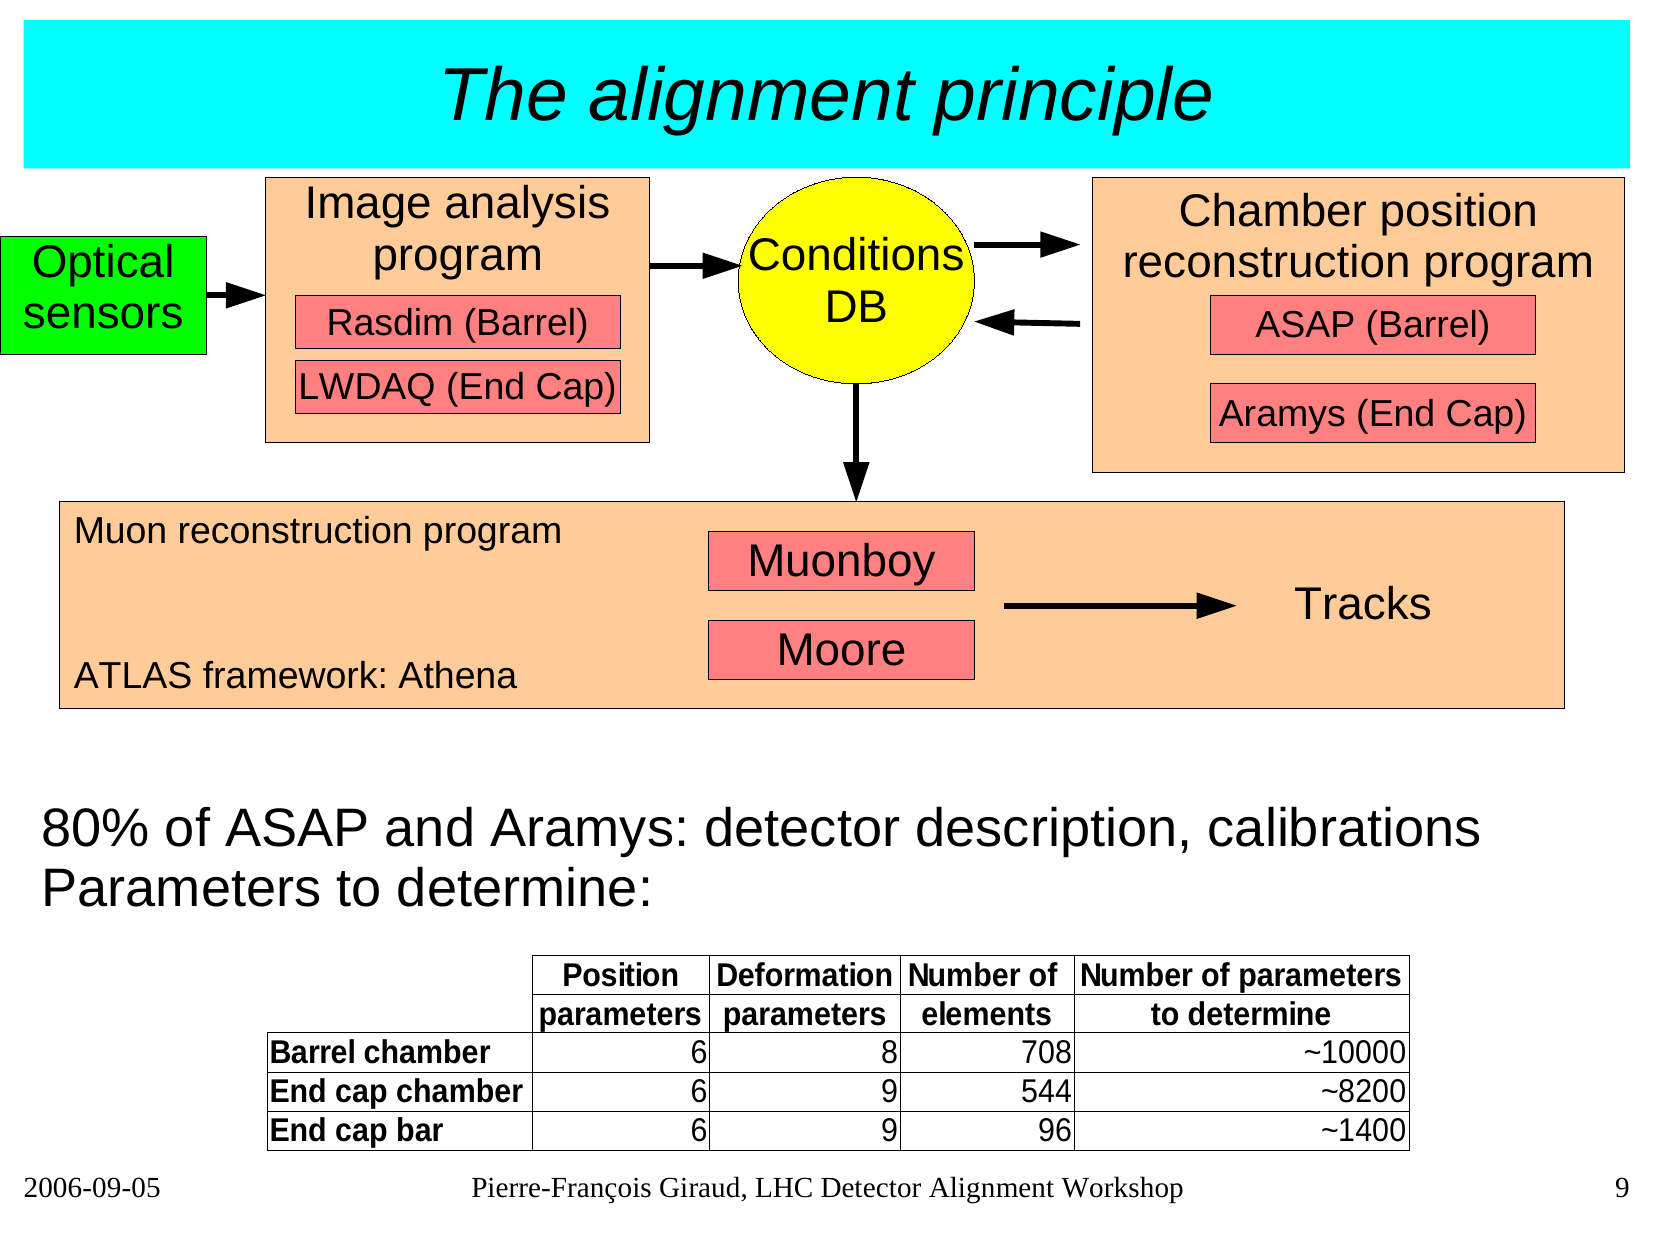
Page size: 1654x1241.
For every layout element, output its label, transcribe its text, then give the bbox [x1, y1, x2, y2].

text_box Optical sensors [0, 236, 207, 355]
text_box Rasdim (Barrel) [295, 295, 621, 349]
title The alignment principle [23, 20, 1630, 169]
text_box LWDAQ (End Cap) [295, 360, 621, 414]
text_box ASAP (Barrel) [1210, 295, 1536, 355]
text_box Moore [708, 620, 975, 680]
text_box Muonboy [708, 531, 975, 591]
list 80% of ASAP and Aramys: detector description, calibrations Parameters to determine: [23, 797, 1630, 945]
text_box Conditions DB [738, 177, 975, 384]
text_box Chamber position reconstruction program [1092, 177, 1625, 473]
text_box Muon reconstruction program [59, 501, 1565, 709]
text_box ATLAS framework: Athena [59, 647, 533, 709]
text_box Image analysis program [265, 177, 650, 443]
text_box Aramys (End Cap) [1210, 383, 1536, 443]
chart [265, 953, 1411, 1152]
text_box Tracks [1279, 570, 1447, 643]
